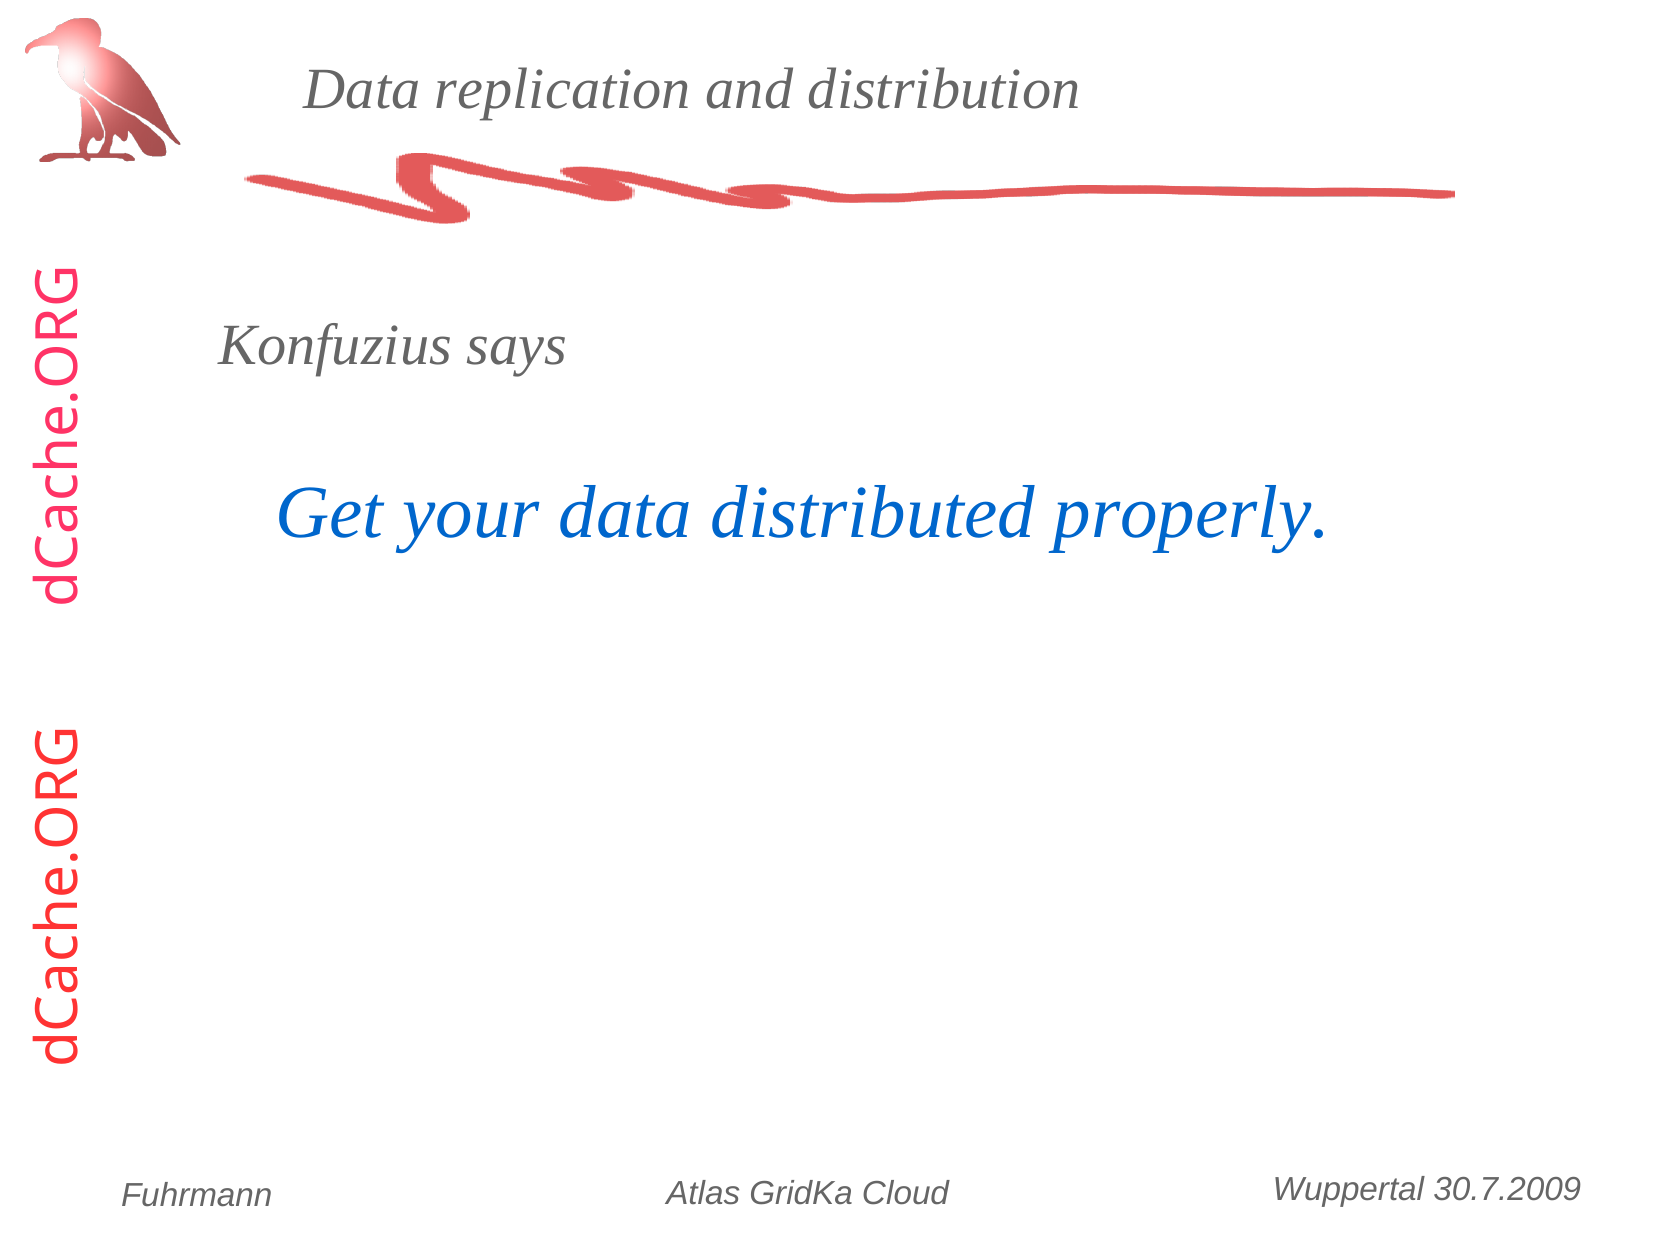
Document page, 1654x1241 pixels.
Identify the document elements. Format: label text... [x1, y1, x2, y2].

text_box Get your data distributed properly. [260, 463, 1340, 565]
text_box Data replication and distribution [289, 49, 1094, 132]
text_box Konfuzius says [203, 305, 583, 388]
